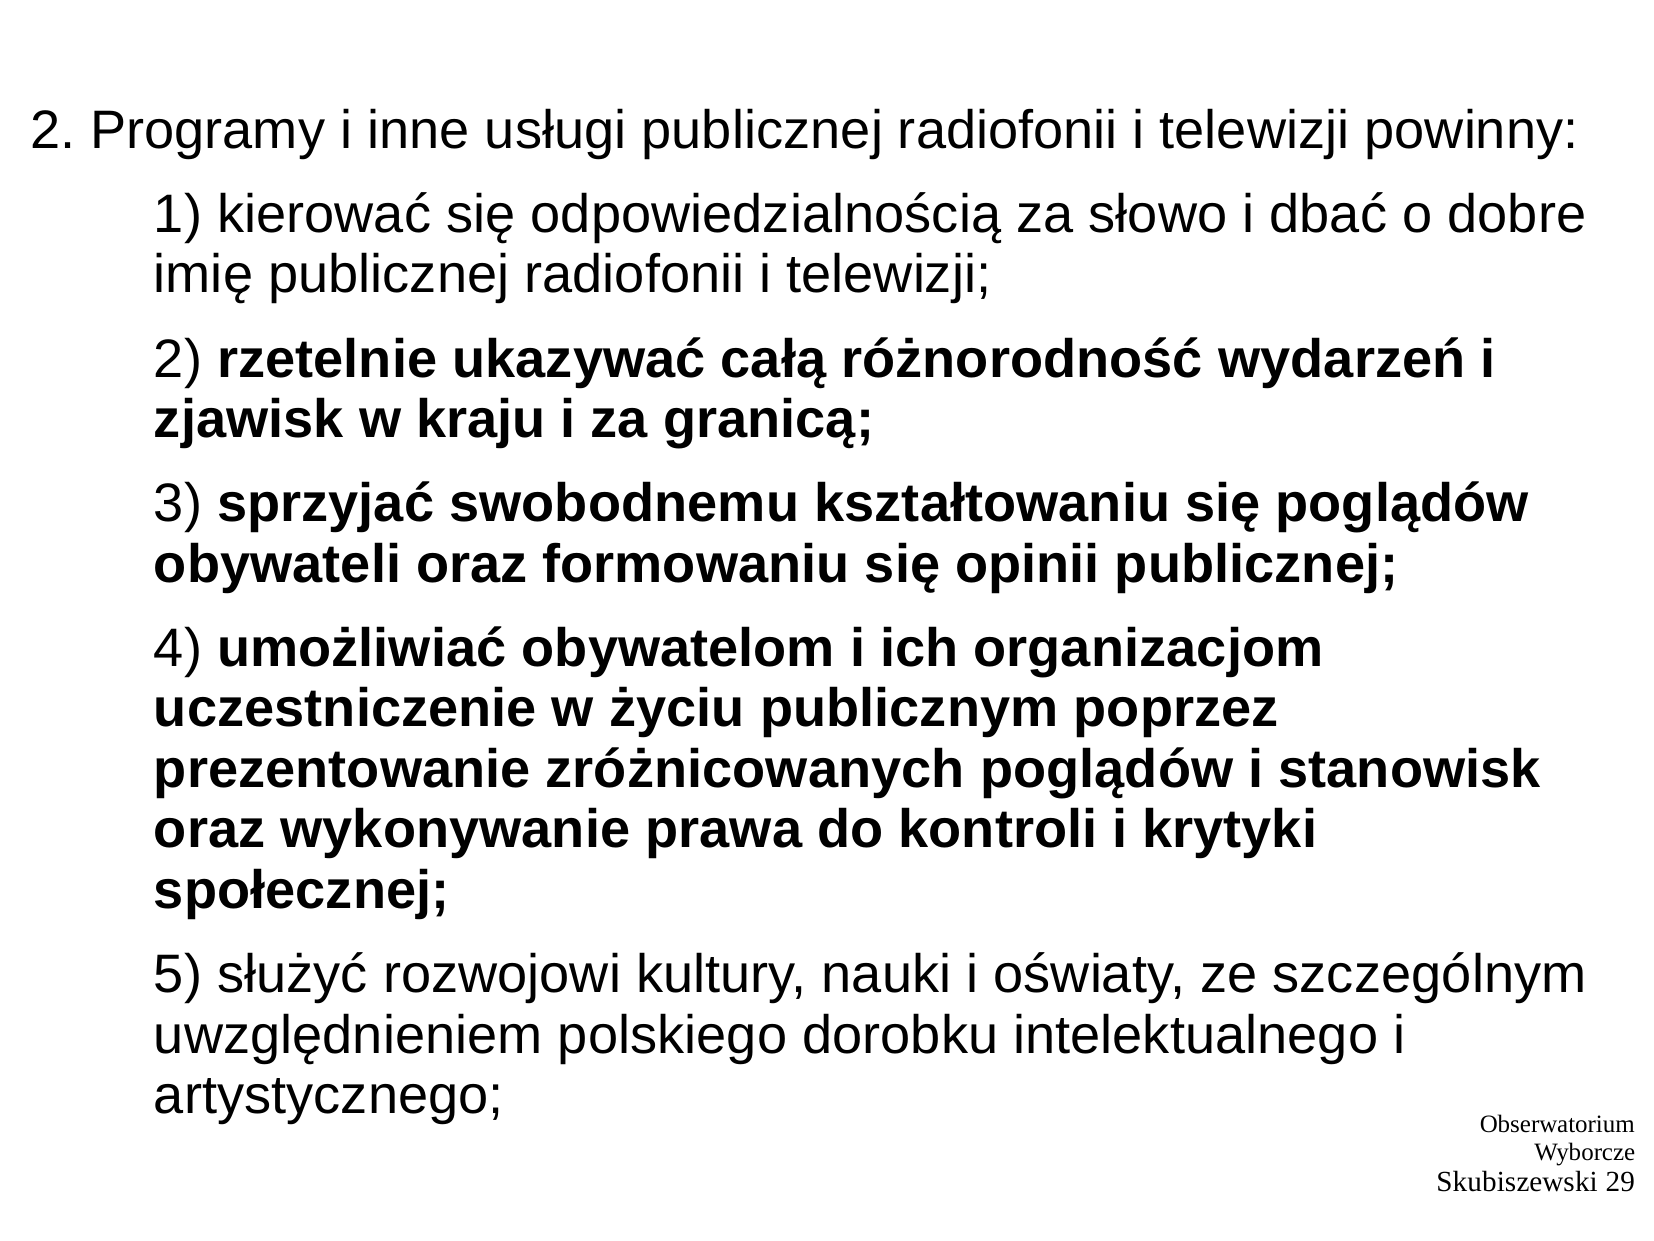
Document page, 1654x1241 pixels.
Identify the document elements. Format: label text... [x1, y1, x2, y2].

list 2. Programy i inne usługi publicznej radiofonii i telewizji powinny: 1) kierować się odpowiedzialnością za słowo i dbać o dobre imię publicznej radiofonii i telewizji; 2) rzetelnie ukazywać całą różnorodność wydarzeń i zjawisk w kraju i za granicą; 3) sprzyjać swobodnemu kształtowaniu się poglądów obywateli oraz formowaniu się opinii publicznej; 4) umożliwiać obywatelom i ich organizacjom uczestniczenie w życiu publicznym poprzez prezentowanie zróżnicowanych poglądów i stanowisk oraz wykonywanie prawa do kontroli i krytyki społecznej; 5) służyć rozwojowi kultury, nauki i oświaty, ze szczególnym uwzględnieniem polskiego dorobku intelektualnego i artystycznego; [30, 15, 1621, 1156]
